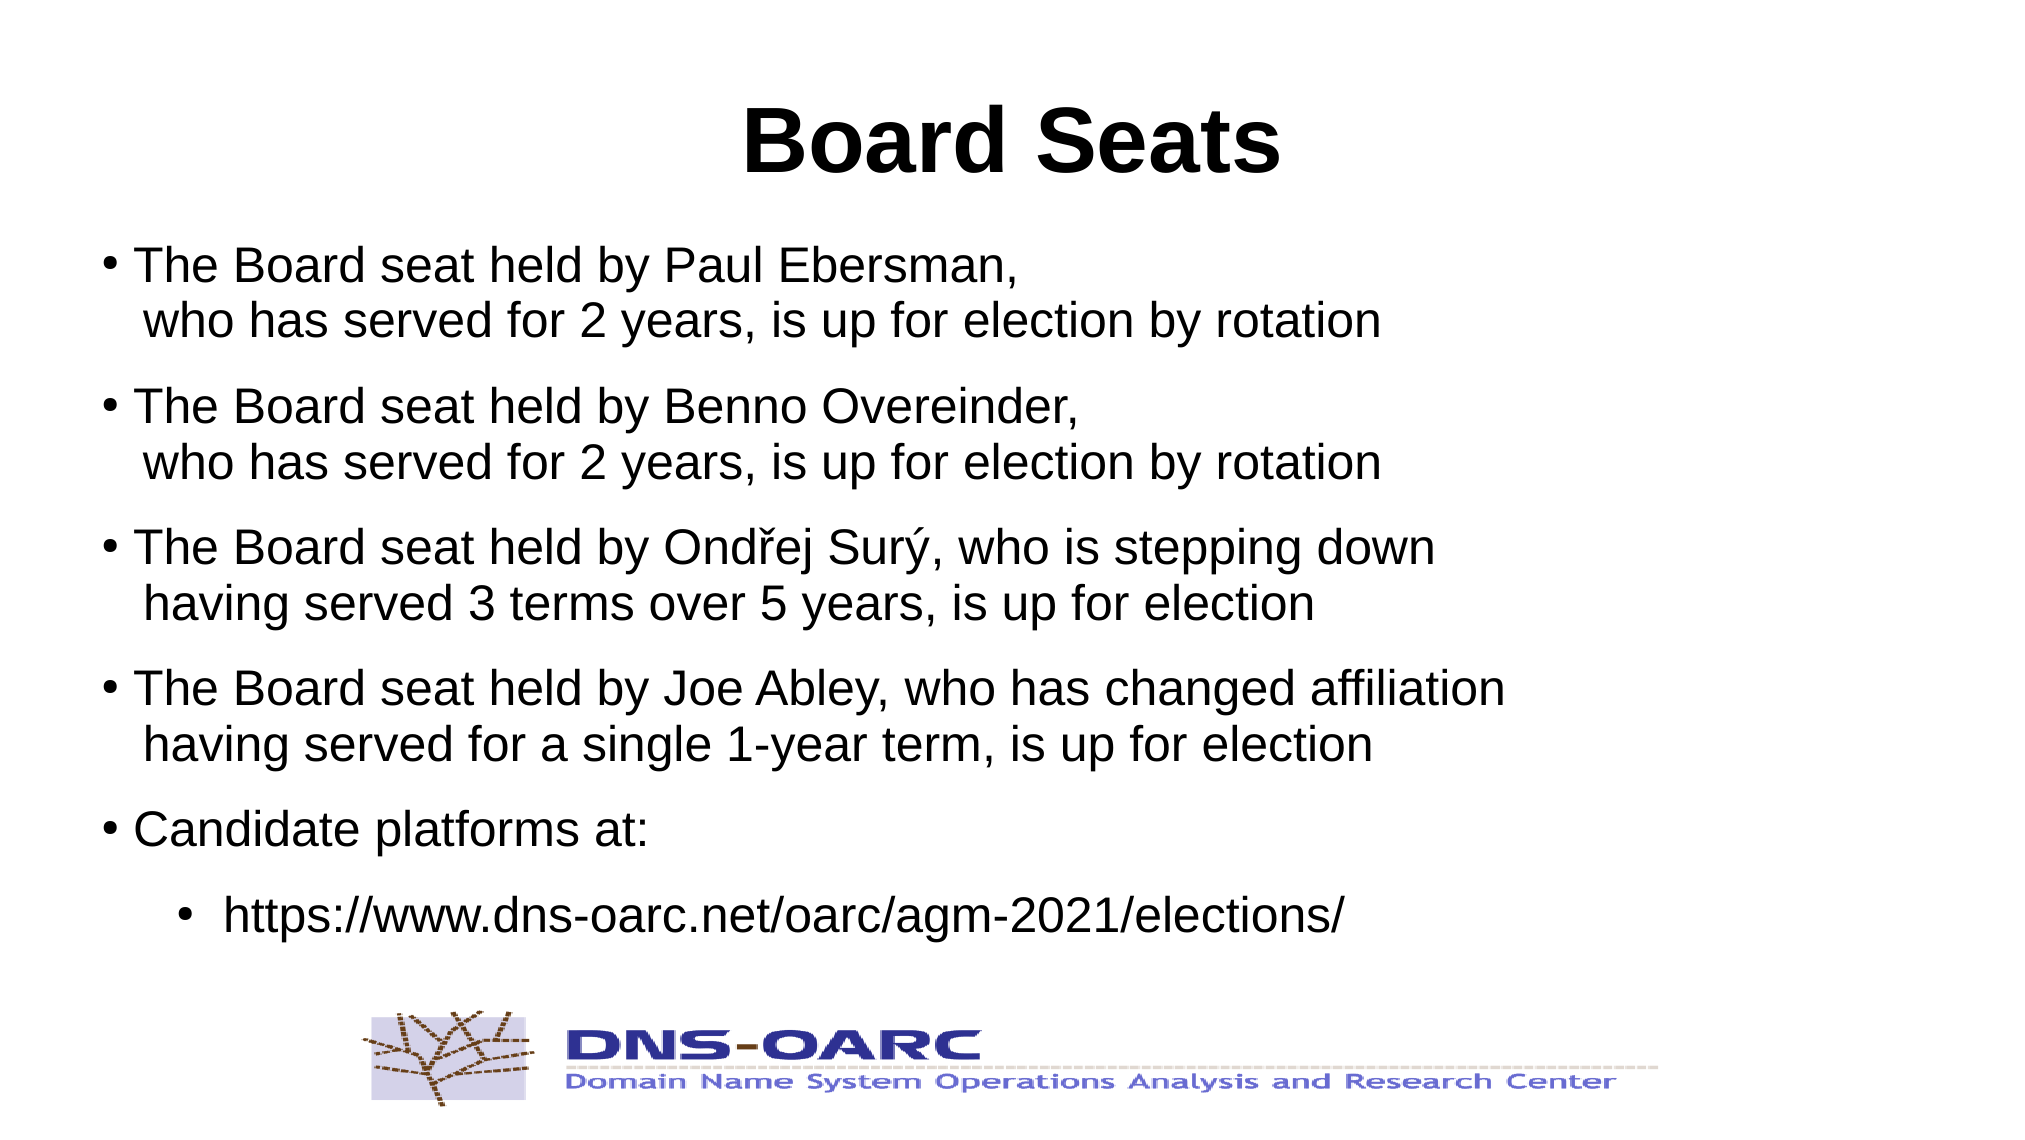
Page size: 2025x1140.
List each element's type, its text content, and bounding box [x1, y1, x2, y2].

picture [289, 1004, 1700, 1113]
list The Board seat held by Paul Ebersman, who has served for 2 years, is up for election by rotation The Board seat held by Benno Overeinder, who has served for 2 years, is up for election by rotation The Board seat held by Ondřej Surý, who is stepping down having served 3 terms over 5 years, is up for election The Board seat held by Joe Abley, who has changed affiliation having served for a single 1-year term, is up for election Candidate platforms at: https://www.dns-oarc.net/oarc/agm-2021/elections/ [101, 236, 1924, 898]
title Board Seats [101, 45, 1924, 236]
